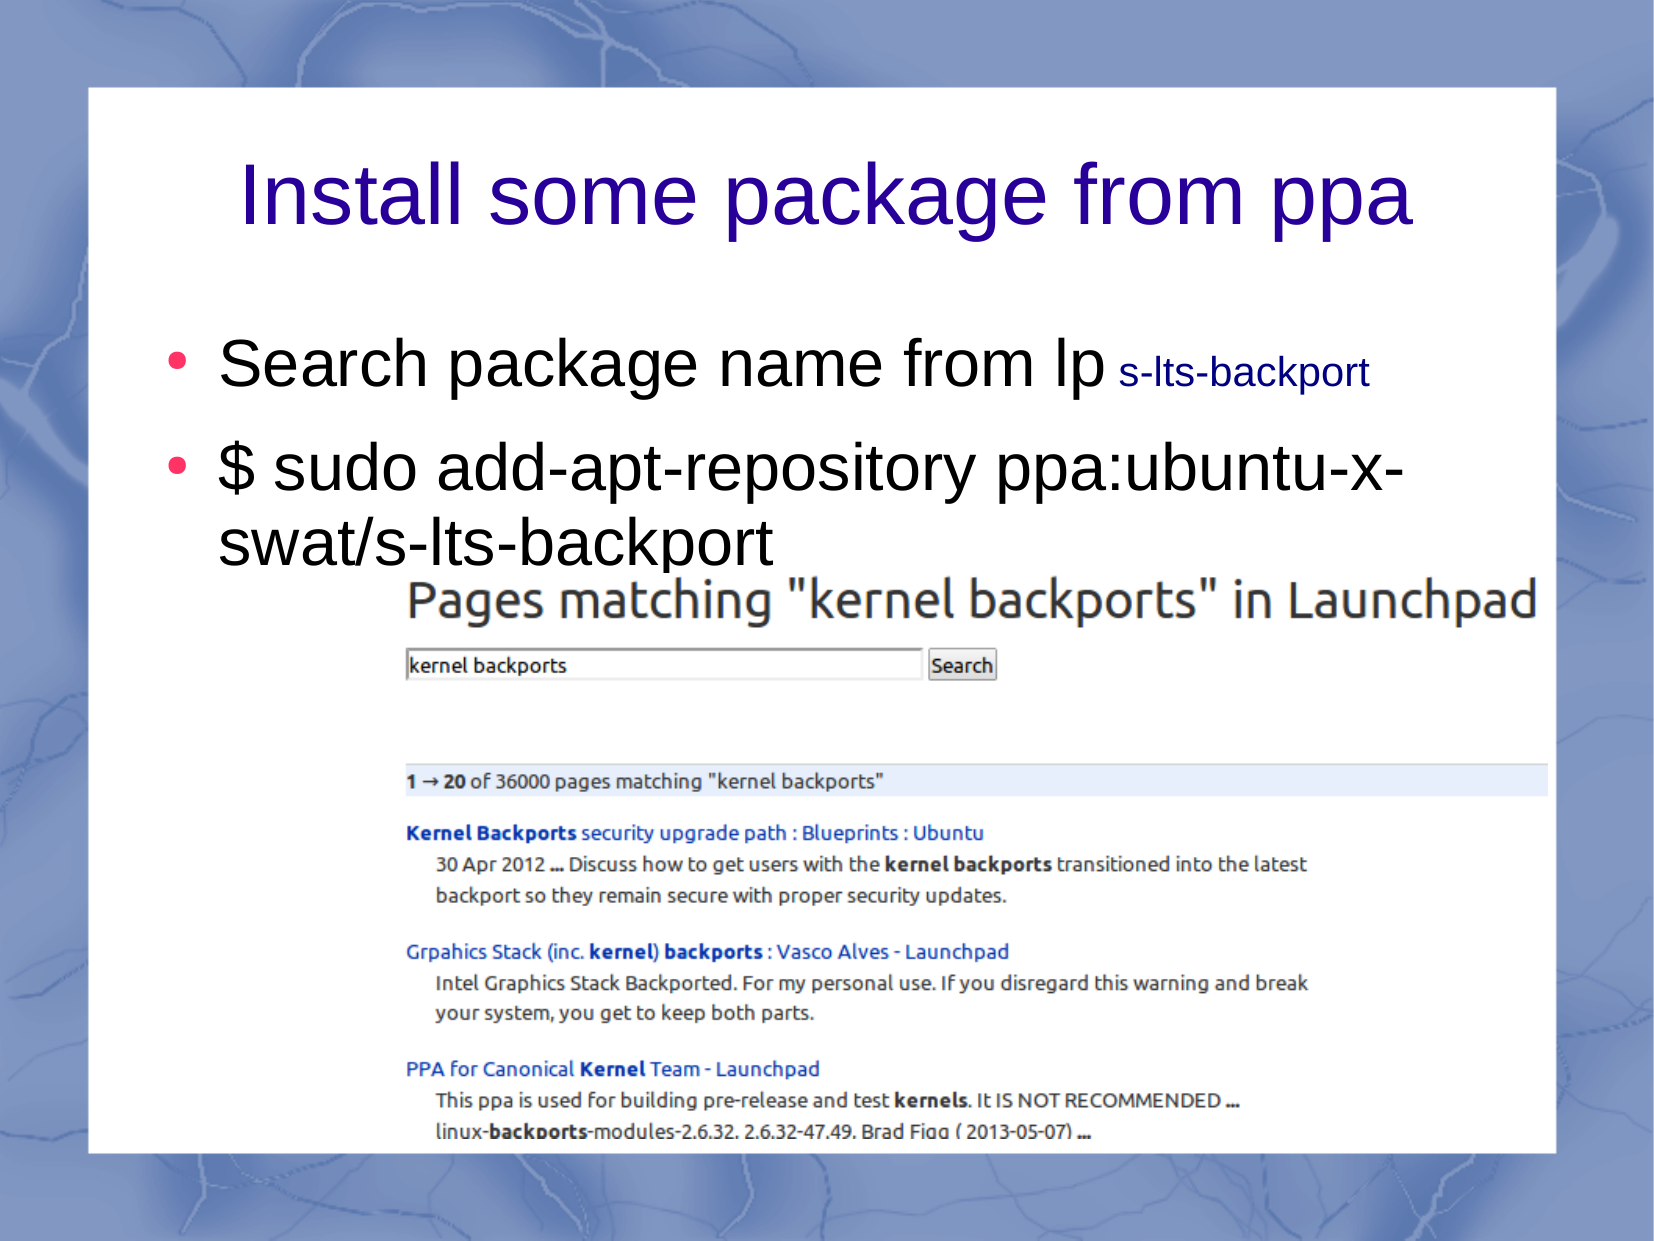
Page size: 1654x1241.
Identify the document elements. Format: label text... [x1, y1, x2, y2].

list Search package name from lp s-lts-backport $ sudo add-apt-repository ppa:ubuntu-x-swat/s-lts-backport [147, 325, 1506, 1045]
picture [0, 0, 1654, 1241]
title Install some package from ppa [118, 90, 1536, 298]
